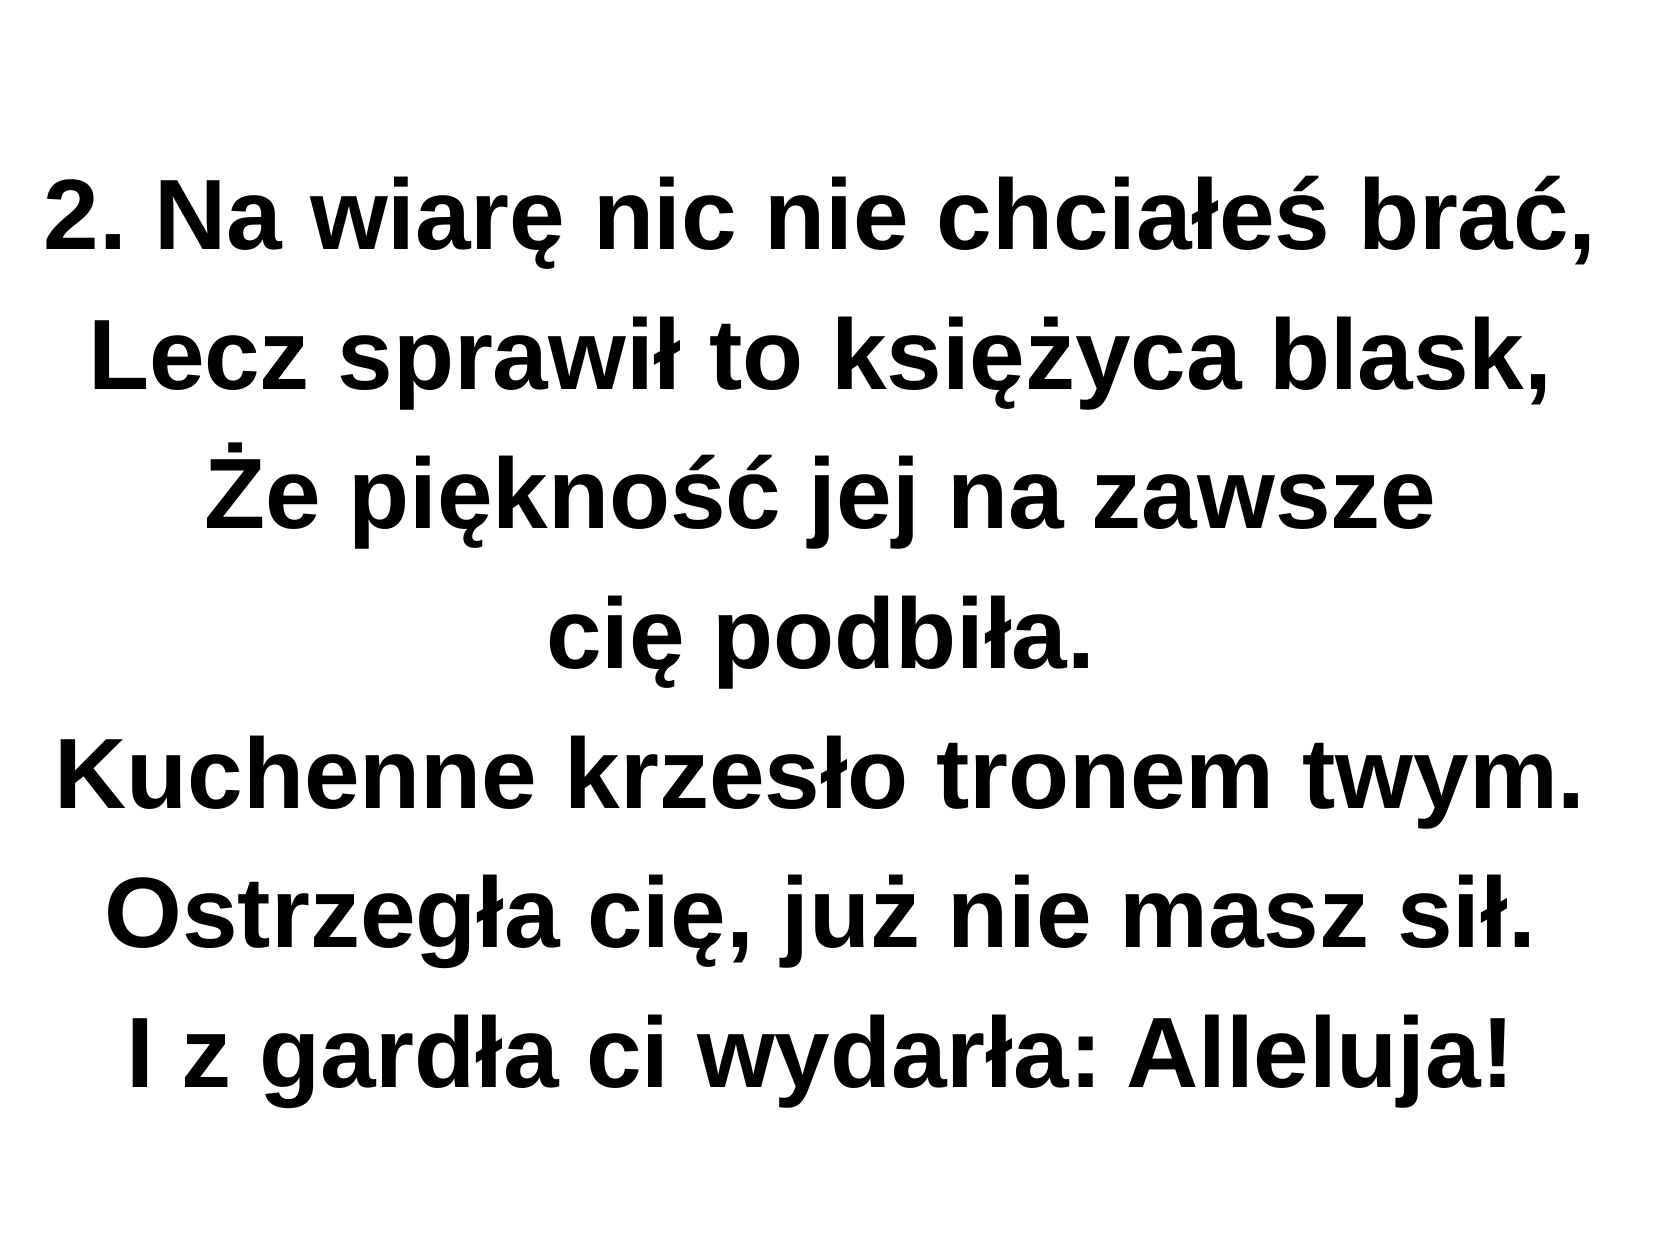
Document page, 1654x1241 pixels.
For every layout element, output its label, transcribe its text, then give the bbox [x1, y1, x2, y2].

subtitle 2. Na wiarę nic nie chciałeś brać, Lecz sprawił to księżyca blask, Że piękność jej na zawsze cię podbiła. Kuchenne krzesło tronem twym. Ostrzegła cię, już nie masz sił. I z gardła ci wydarła: Alleluja! [0, 0, 1642, 1241]
